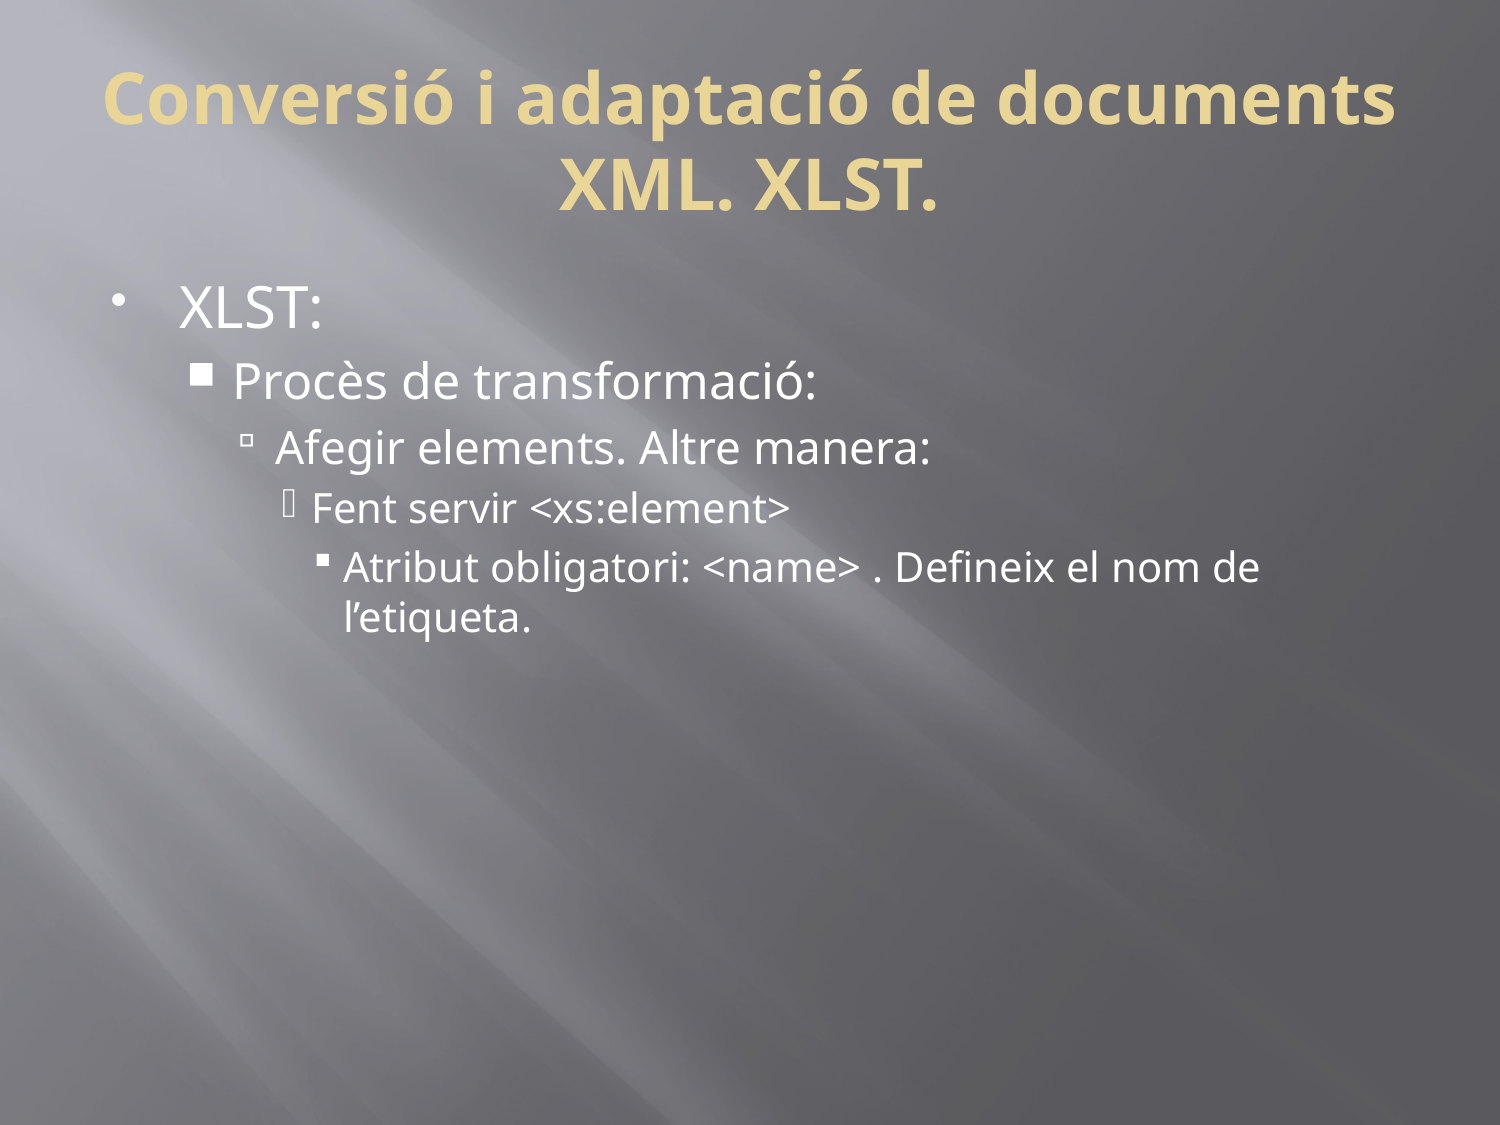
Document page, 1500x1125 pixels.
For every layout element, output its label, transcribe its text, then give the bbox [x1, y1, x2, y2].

title Conversió i adaptació de documents XML. XLST. [75, 45, 1425, 233]
list XLST: Procès de transformació: Afegir elements. Altre manera: Fent servir <xs:element> Atribut obligatori: <name> . Defineix el nom de l’etiqueta. [75, 262, 1425, 1035]
picture [0, 0, 1500, 1125]
